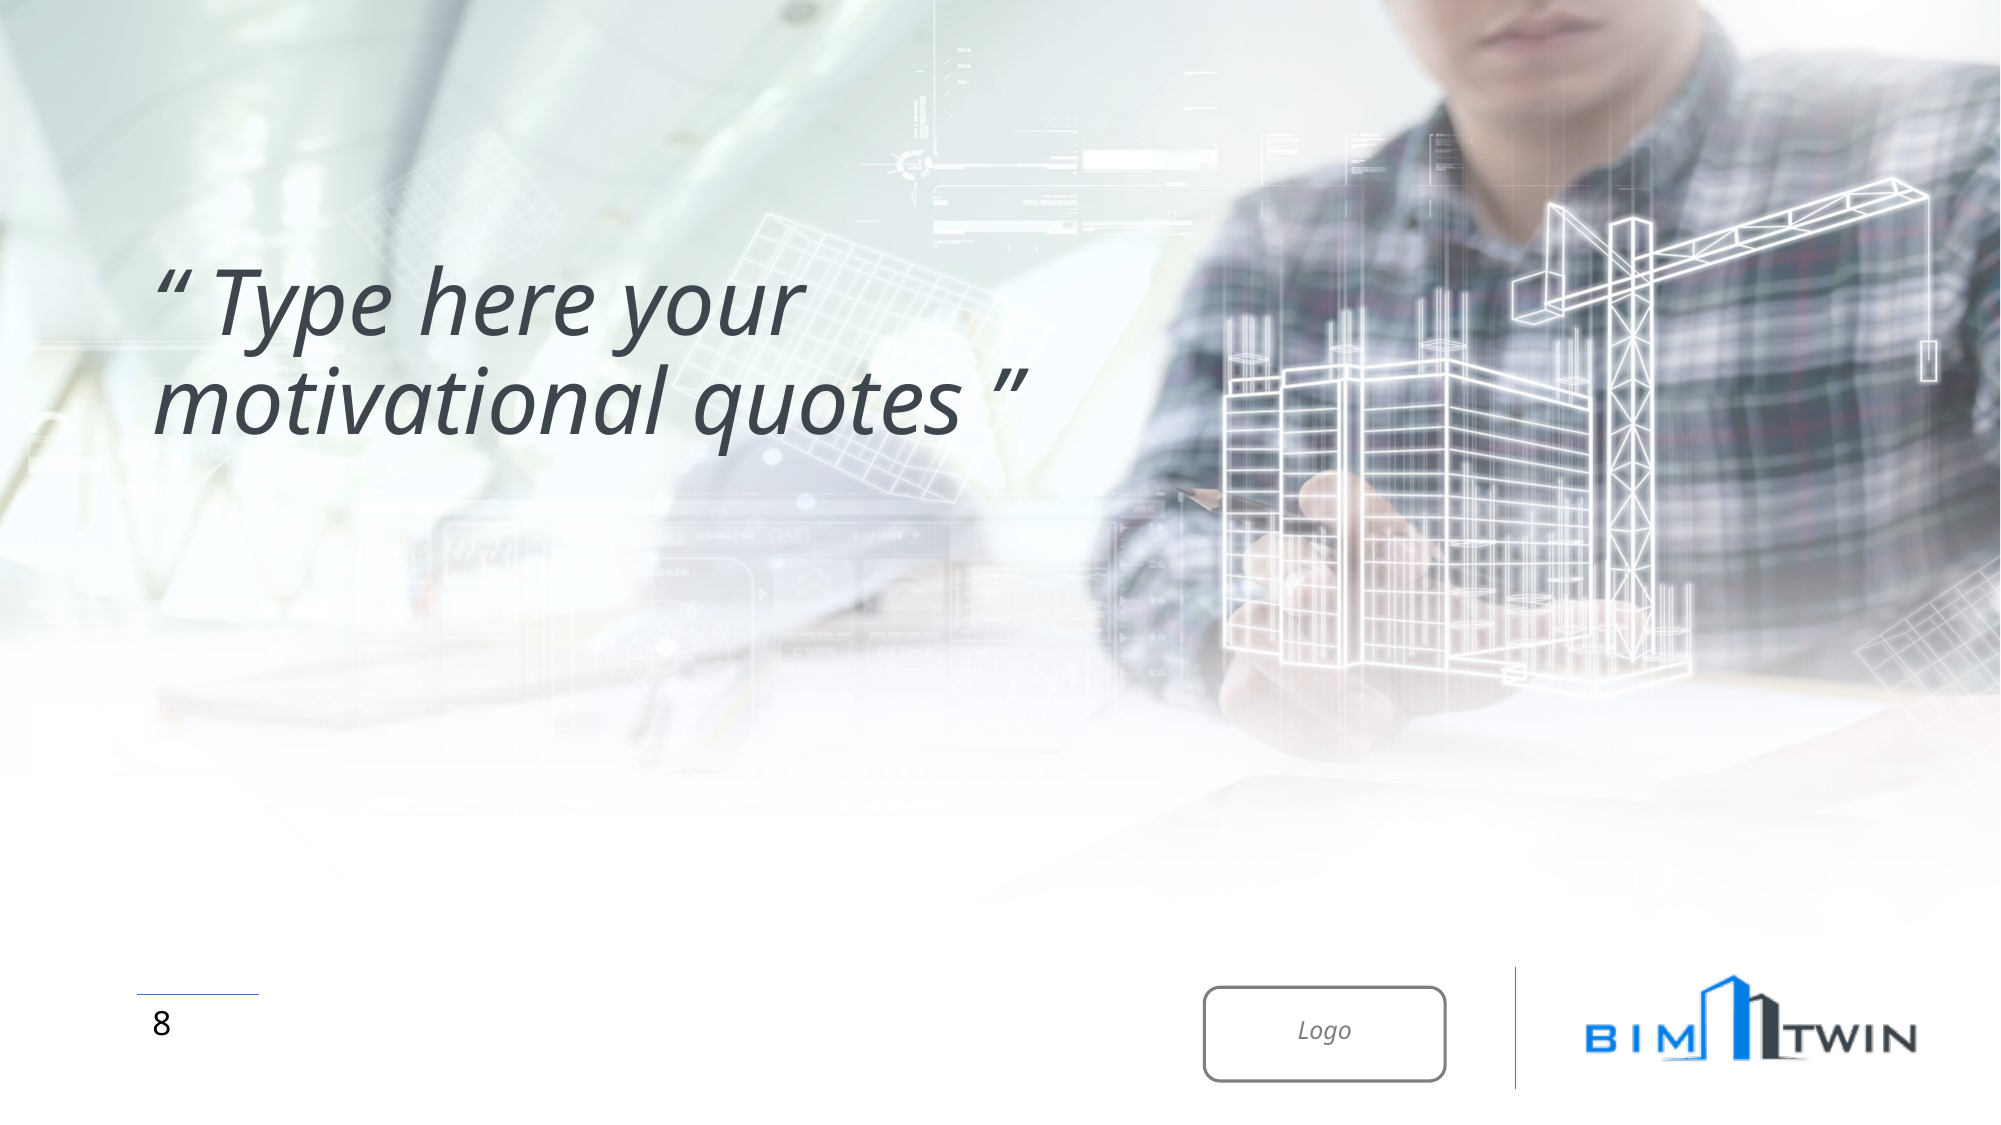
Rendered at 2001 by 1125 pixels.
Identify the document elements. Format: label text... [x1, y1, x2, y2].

title “ Type here your motivational quotes ” [137, 246, 1863, 465]
